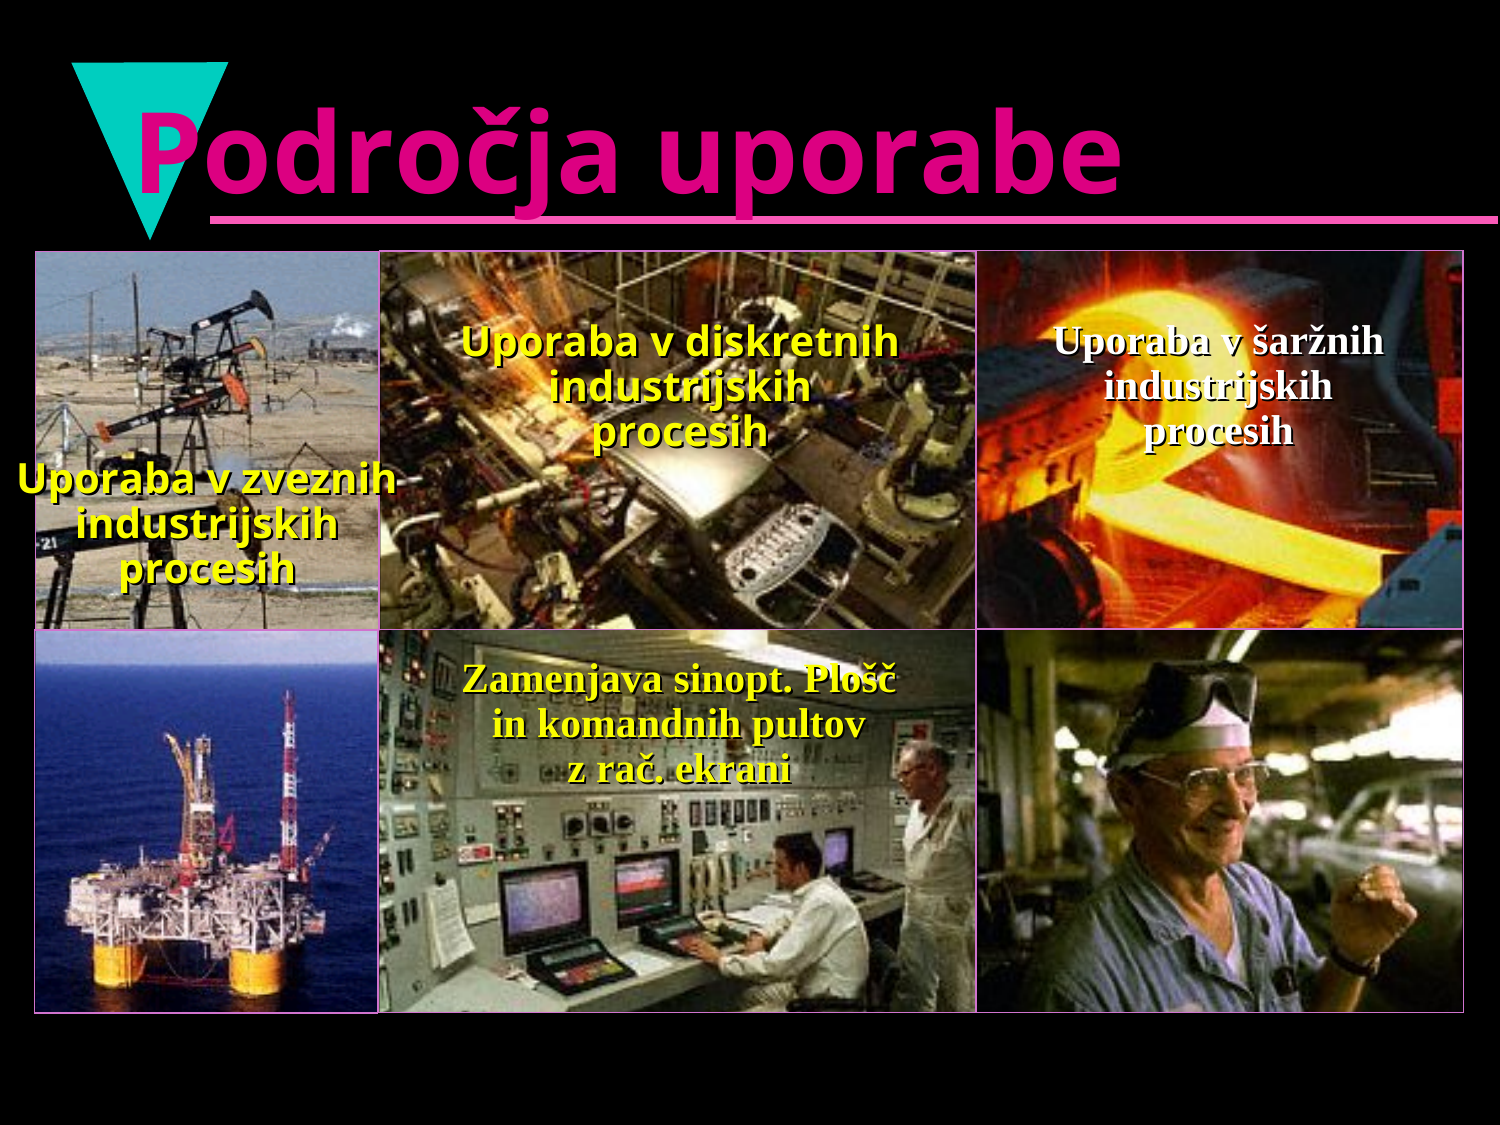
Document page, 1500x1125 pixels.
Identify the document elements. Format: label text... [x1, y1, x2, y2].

picture [977, 251, 1463, 628]
picture [379, 630, 976, 1012]
text_box Zamenjava sinopt. Plošč in komandnih pultov z rač. ekrani [446, 648, 912, 800]
text_box Uporaba v zveznih industrijskih procesih [1, 449, 413, 601]
picture [36, 601, 379, 629]
picture [36, 252, 379, 449]
picture [977, 629, 1463, 1012]
title Področja uporabe [117, 63, 1500, 251]
picture [380, 251, 976, 629]
text_box Uporaba v šaržnih industrijskih procesih [1037, 311, 1400, 462]
picture [35, 630, 377, 1012]
text_box Uporaba v diskretnih industrijskih procesih [445, 312, 916, 463]
